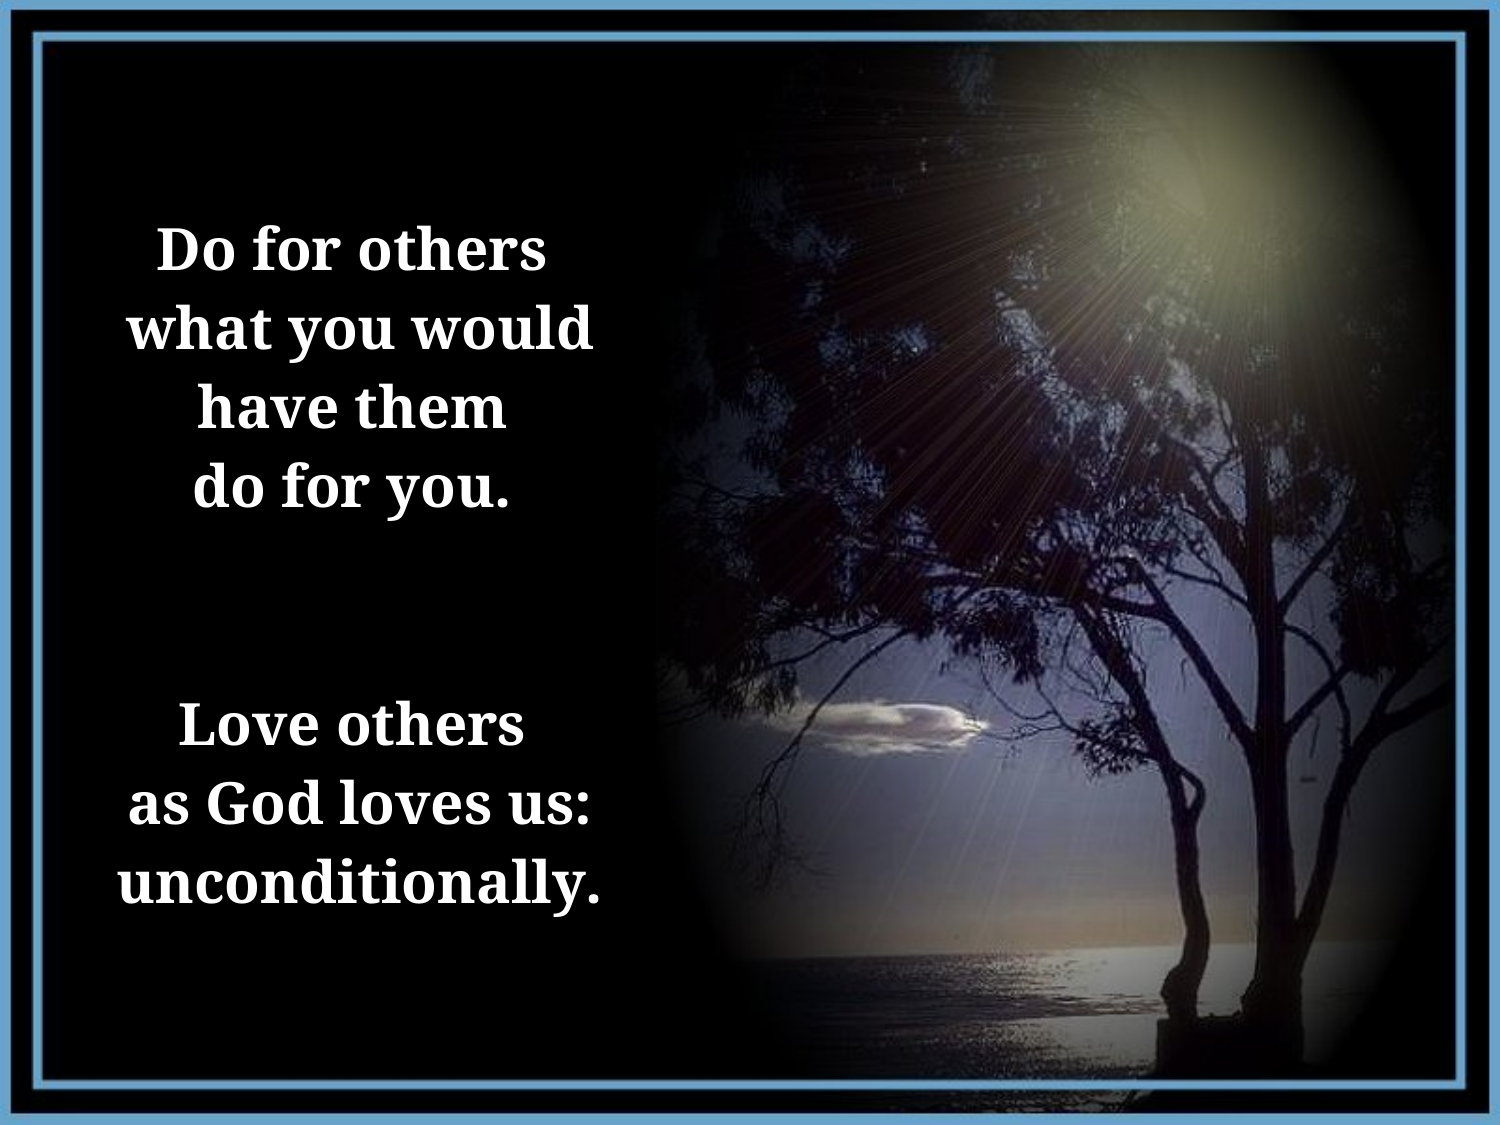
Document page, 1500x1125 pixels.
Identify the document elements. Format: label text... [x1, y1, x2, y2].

text_box Do for others what you would have them do for you. Love others as God loves us: unconditionally. [41, 200, 680, 929]
picture [0, 0, 1500, 1125]
